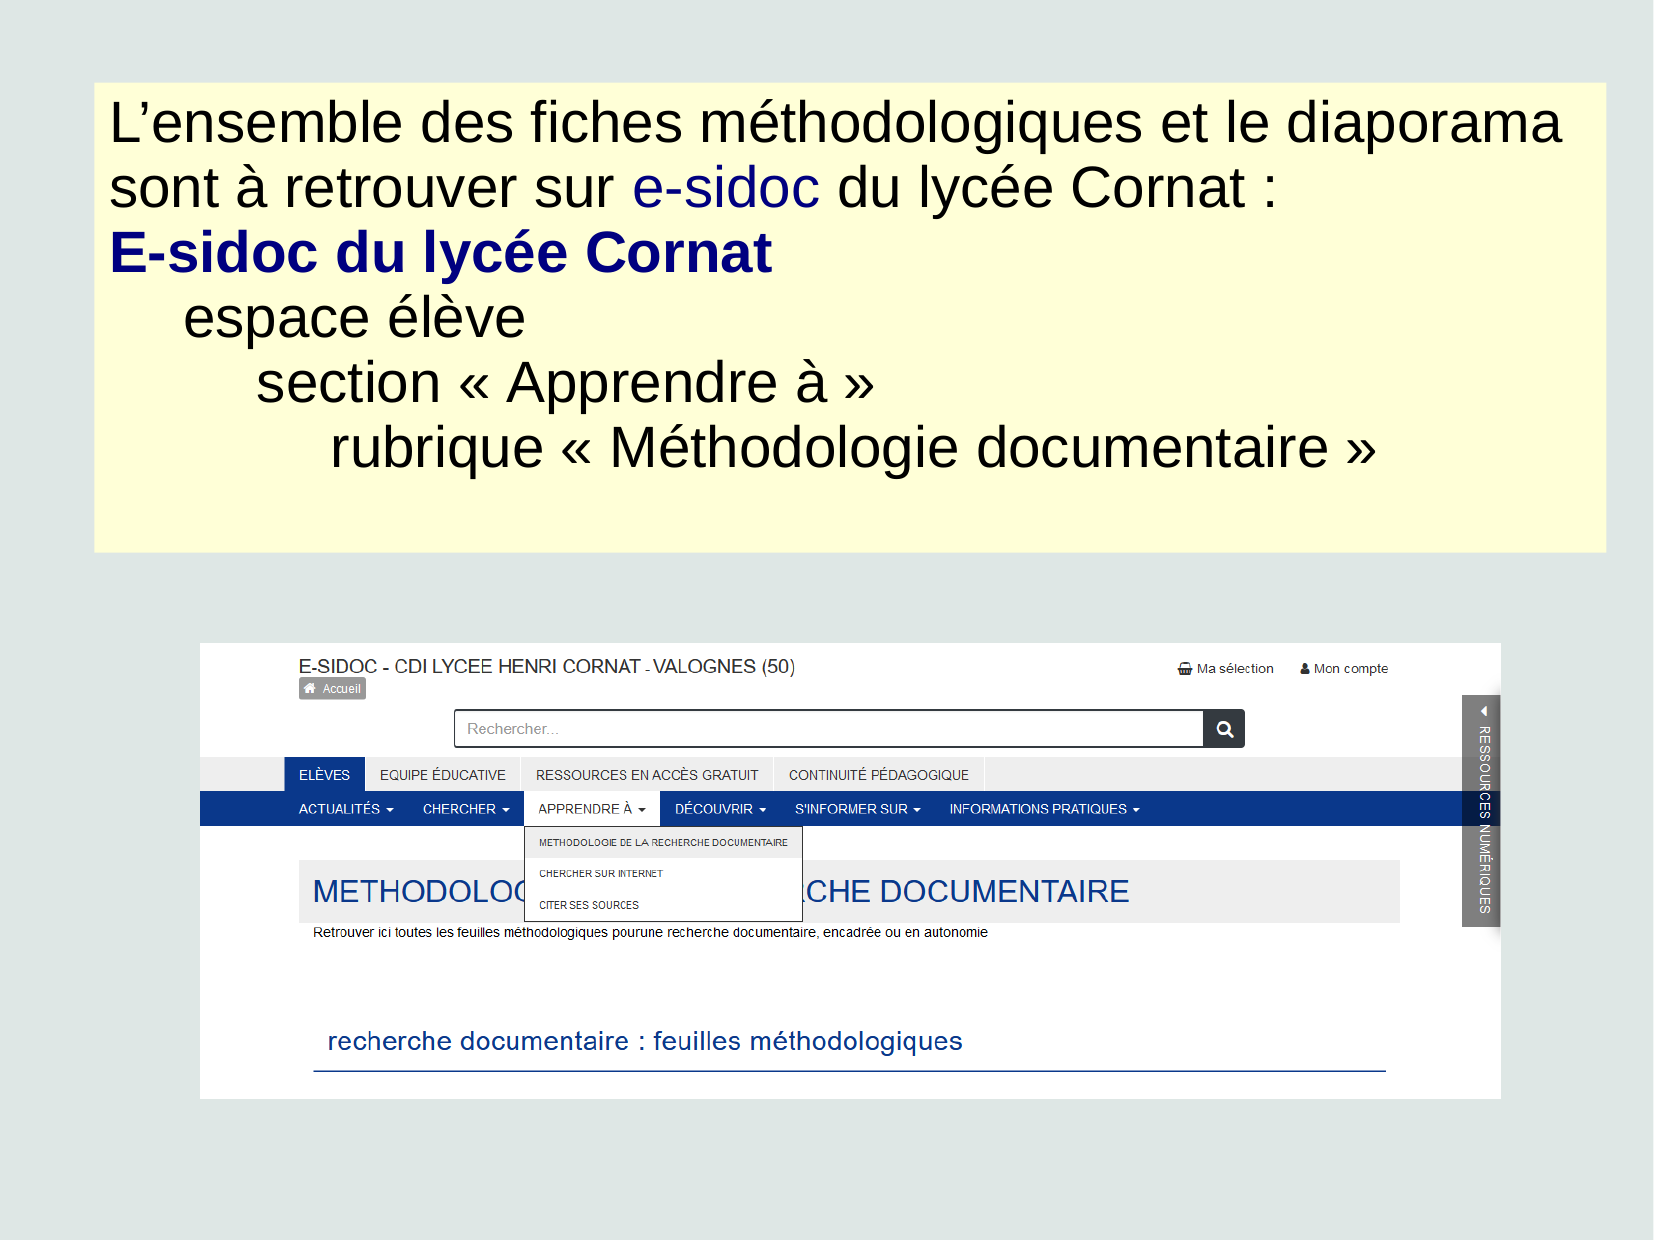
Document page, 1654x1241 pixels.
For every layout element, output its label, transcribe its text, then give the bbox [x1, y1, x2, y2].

text_box L’ensemble des fiches méthodologiques et le diaporama sont à retrouver sur e-sidoc du lycée Cornat : E-sidoc du lycée Cornat espace élève section « Apprendre à » rubrique « Méthodologie documentaire » [94, 82, 1607, 553]
picture [200, 643, 1501, 1099]
